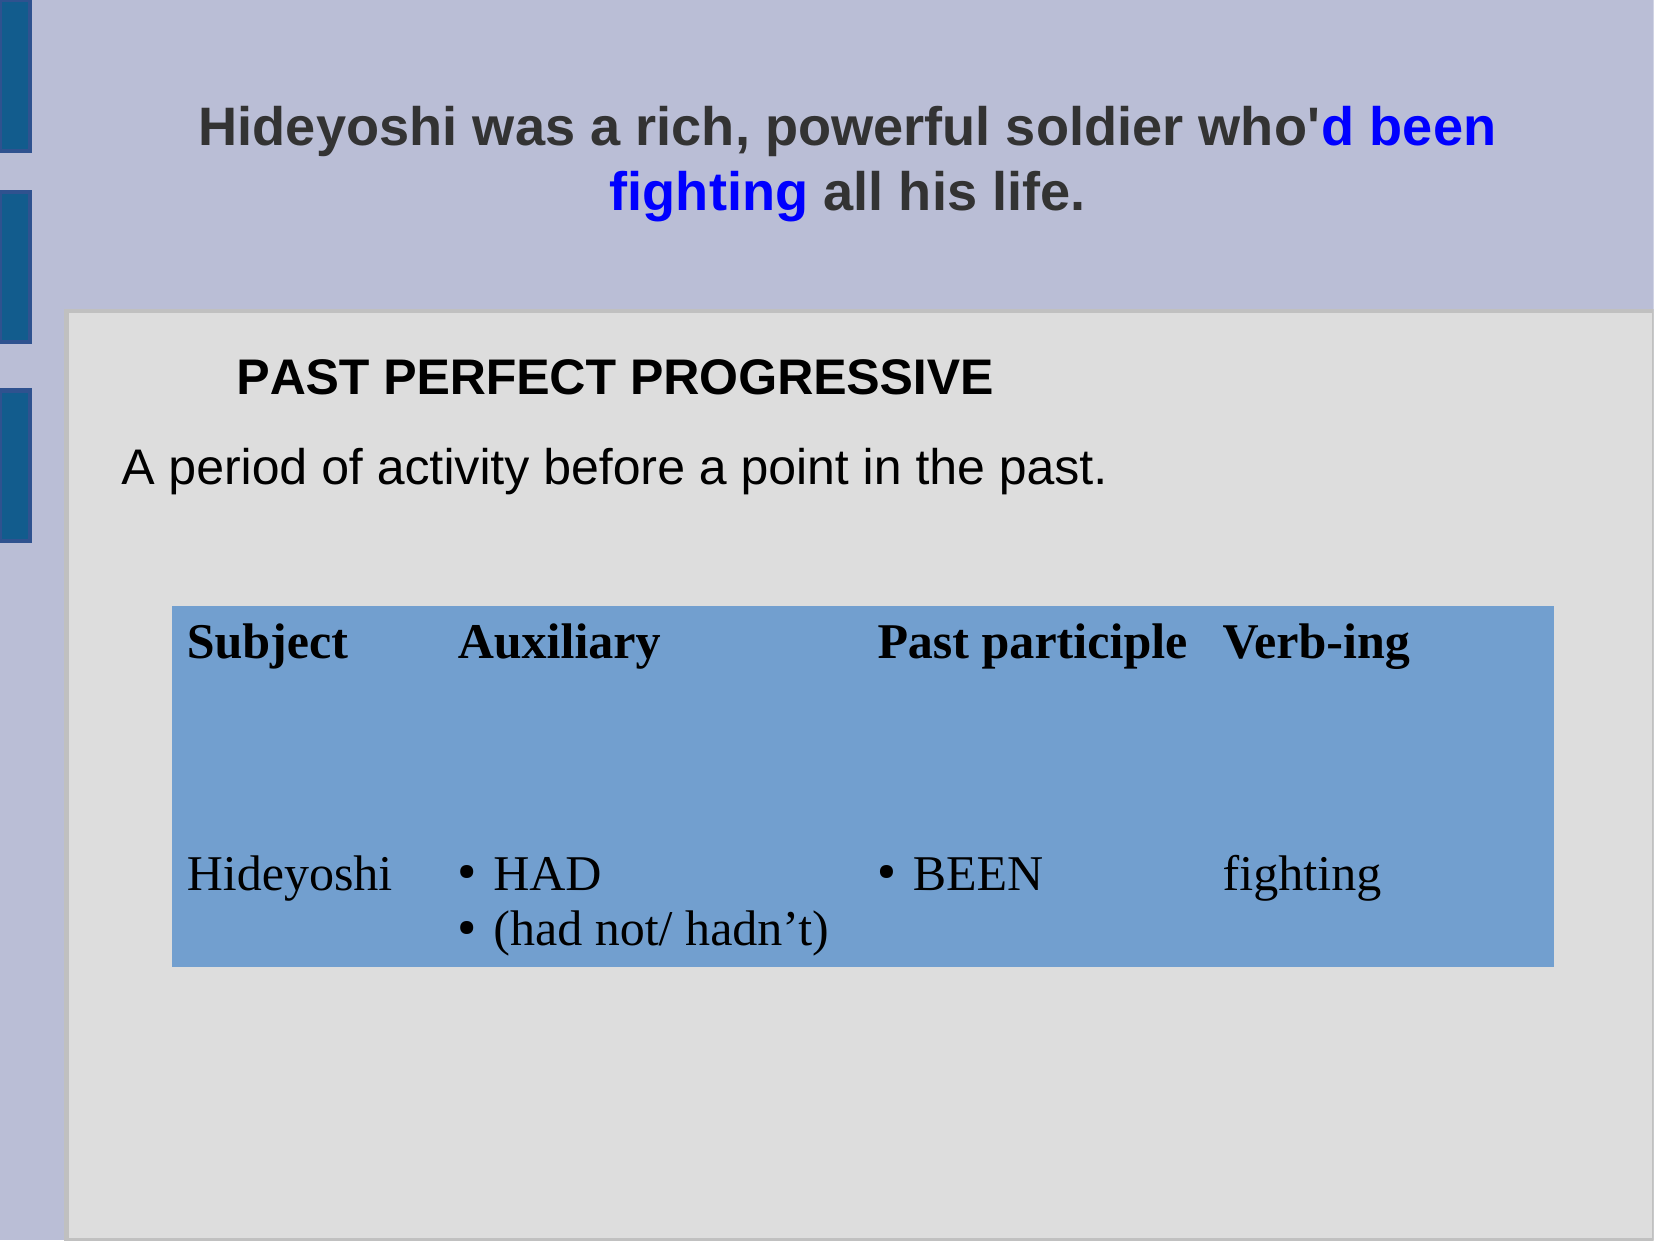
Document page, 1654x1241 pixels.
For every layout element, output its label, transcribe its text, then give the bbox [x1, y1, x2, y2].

table_header Subject [172, 606, 443, 839]
title Hideyoshi was a rich, powerful soldier who'd been fighting all his life. [141, 52, 1554, 260]
table_cell BEEN [863, 839, 1208, 967]
table_header Verb-ing [1208, 606, 1554, 839]
table_cell fighting [1208, 839, 1554, 967]
table_header Past participle [863, 606, 1208, 839]
table_cell Hideyoshi [172, 839, 443, 967]
list PAST PERFECT PROGRESSIVE A period of activity before a point in the past. [121, 344, 1534, 1127]
table_cell HAD (had not/ hadn’t) [443, 839, 863, 967]
table_header Auxiliary [443, 606, 863, 839]
